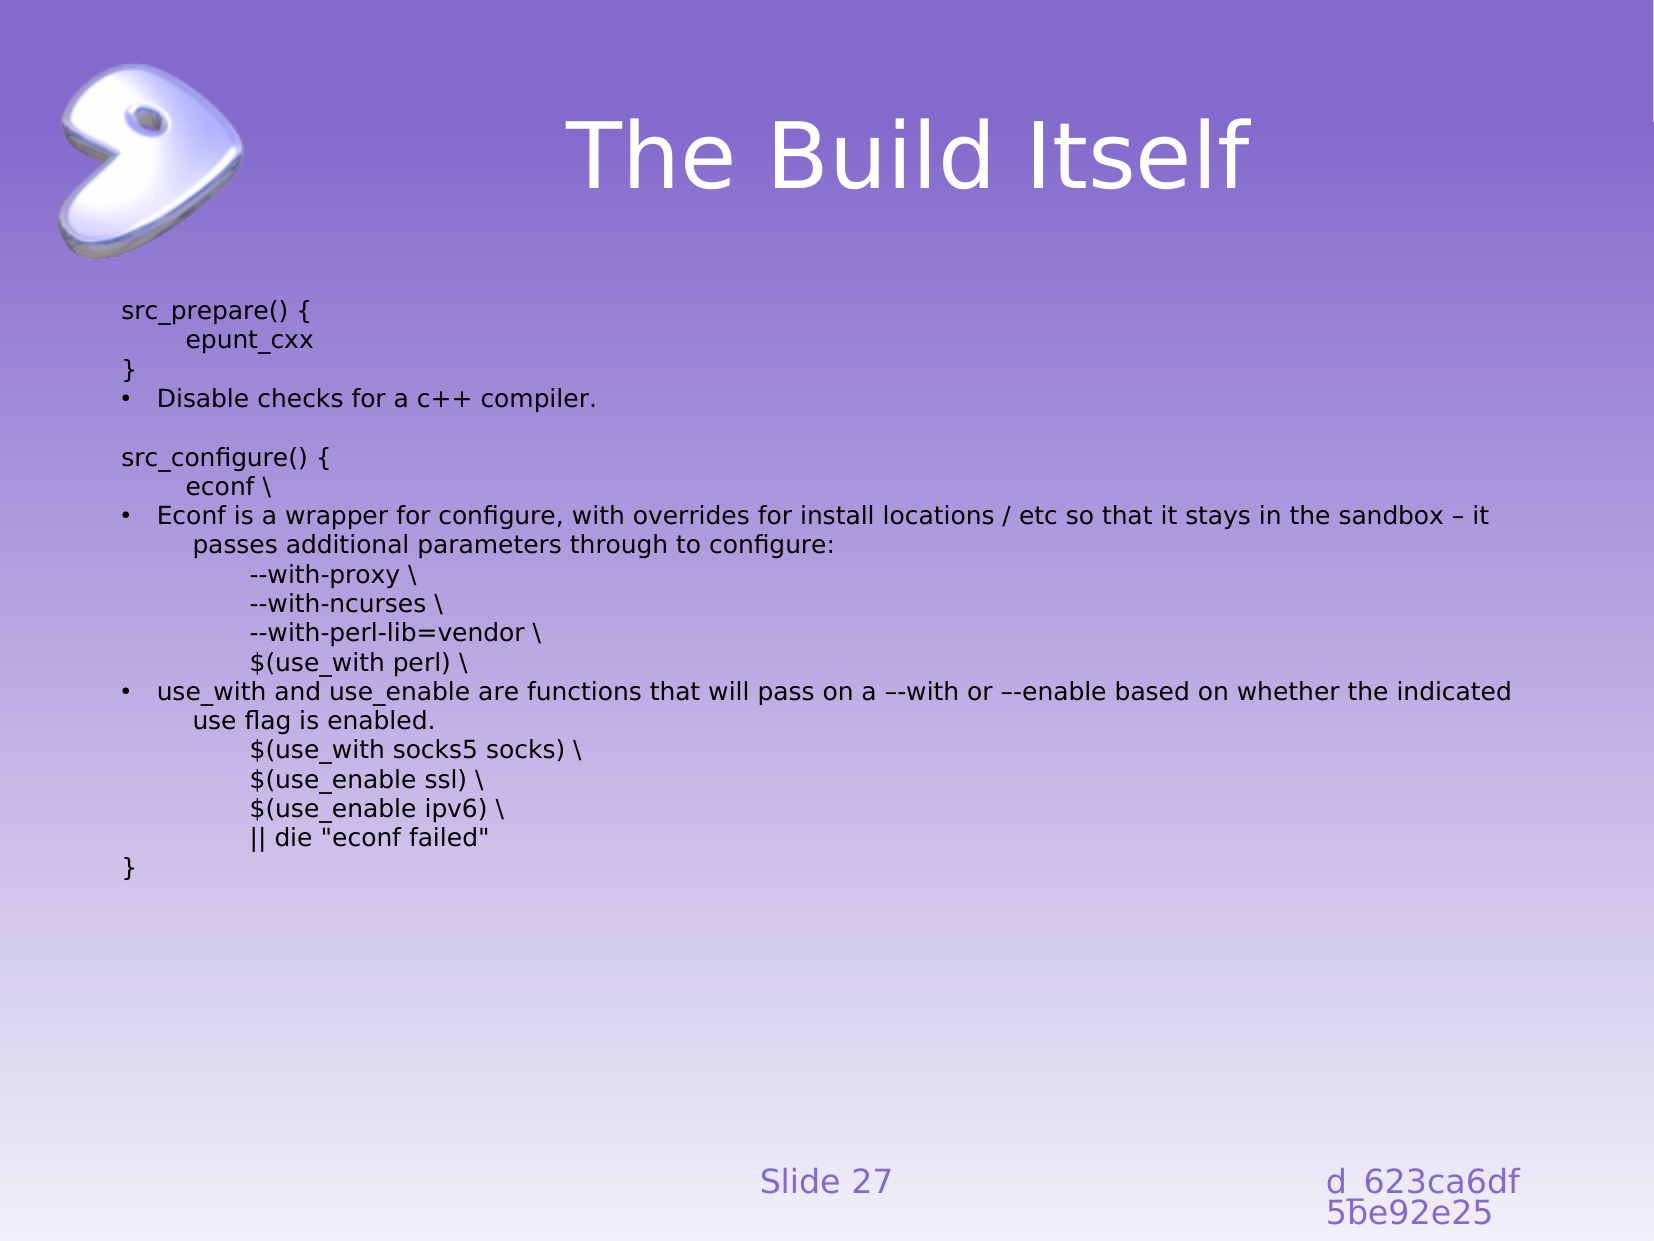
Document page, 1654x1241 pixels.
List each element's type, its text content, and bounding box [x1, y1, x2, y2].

subtitle src_prepare() { epunt_cxx } Disable checks for a c++ compiler. src_configure() { econf \ Econf is a wrapper for configure, with overrides for install locations / etc so that it stays in the sandbox – it passes additional parameters through to configure: --with-proxy \ --with-ncurses \ --with-perl-lib=vendor \ $(use_with perl) \ use_with and use_enable are functions that will pass on a –-with or –-enable based on whether the indicated use flag is enabled. $(use_with socks5 socks) \ $(use_enable ssl) \ $(use_enable ipv6) \ || die "econf failed" } [121, 296, 1534, 1127]
picture [49, 61, 248, 266]
title The Build Itself [288, 44, 1531, 268]
